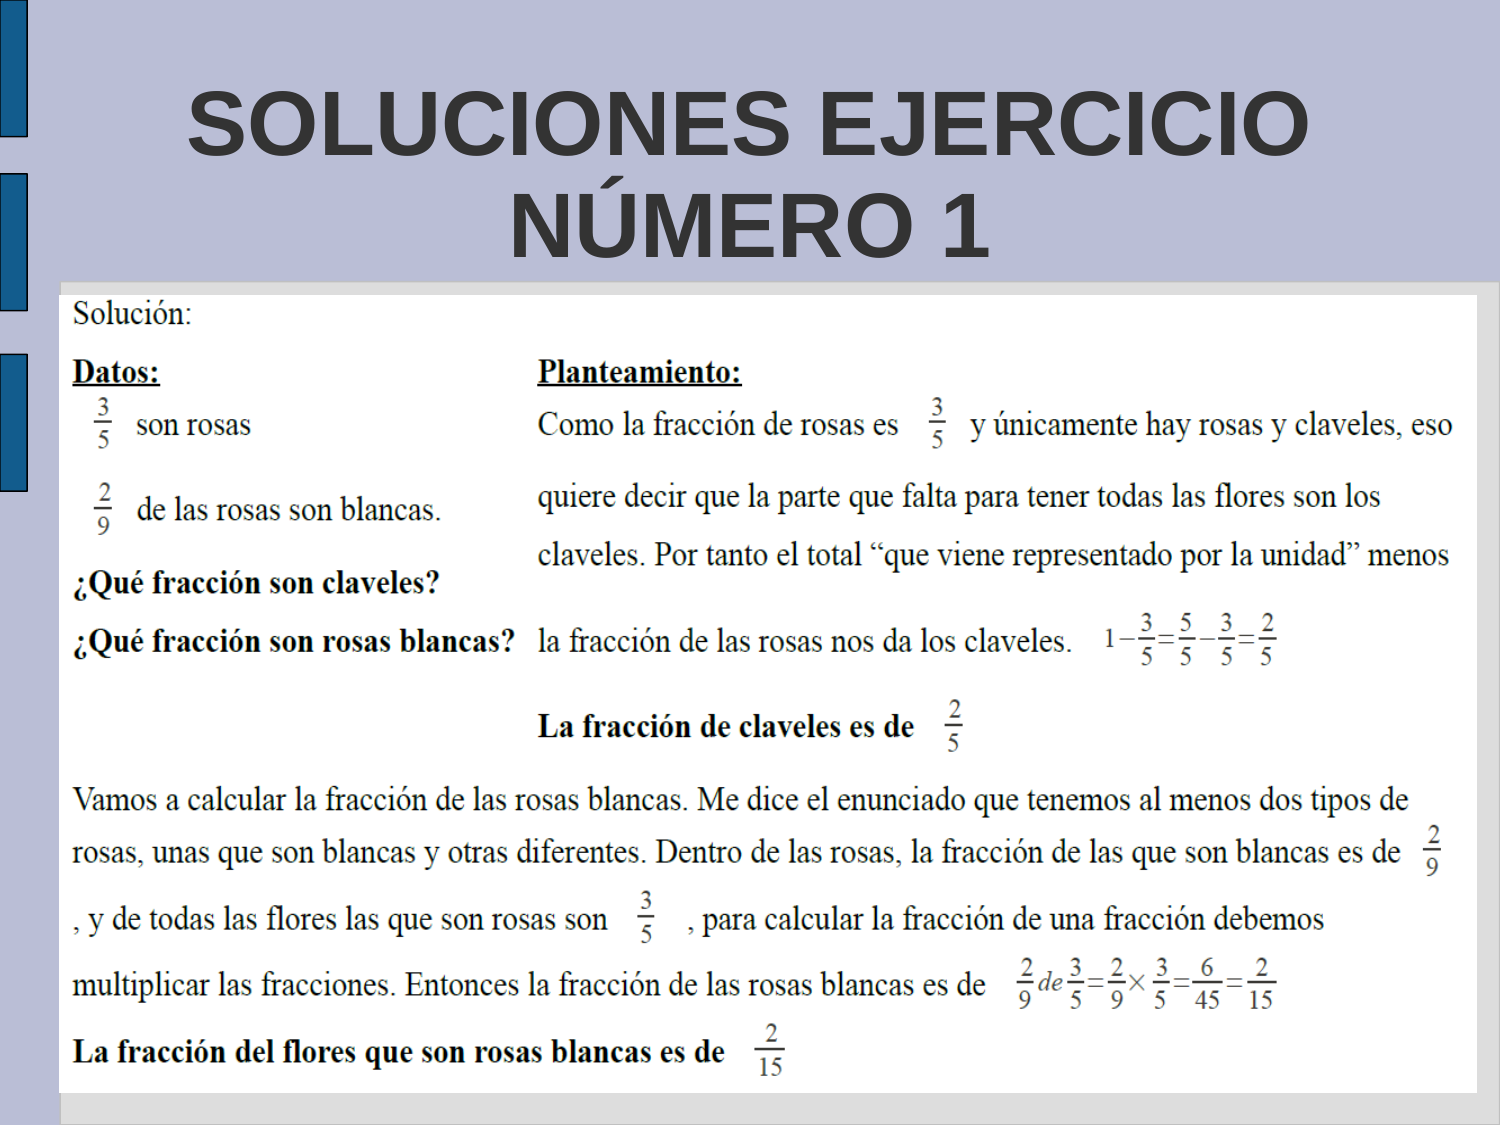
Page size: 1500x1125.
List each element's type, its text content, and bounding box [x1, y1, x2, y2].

title SOLUCIONES EJERCICIO NÚMERO 1 [110, 73, 1391, 279]
picture [59, 295, 1477, 1093]
